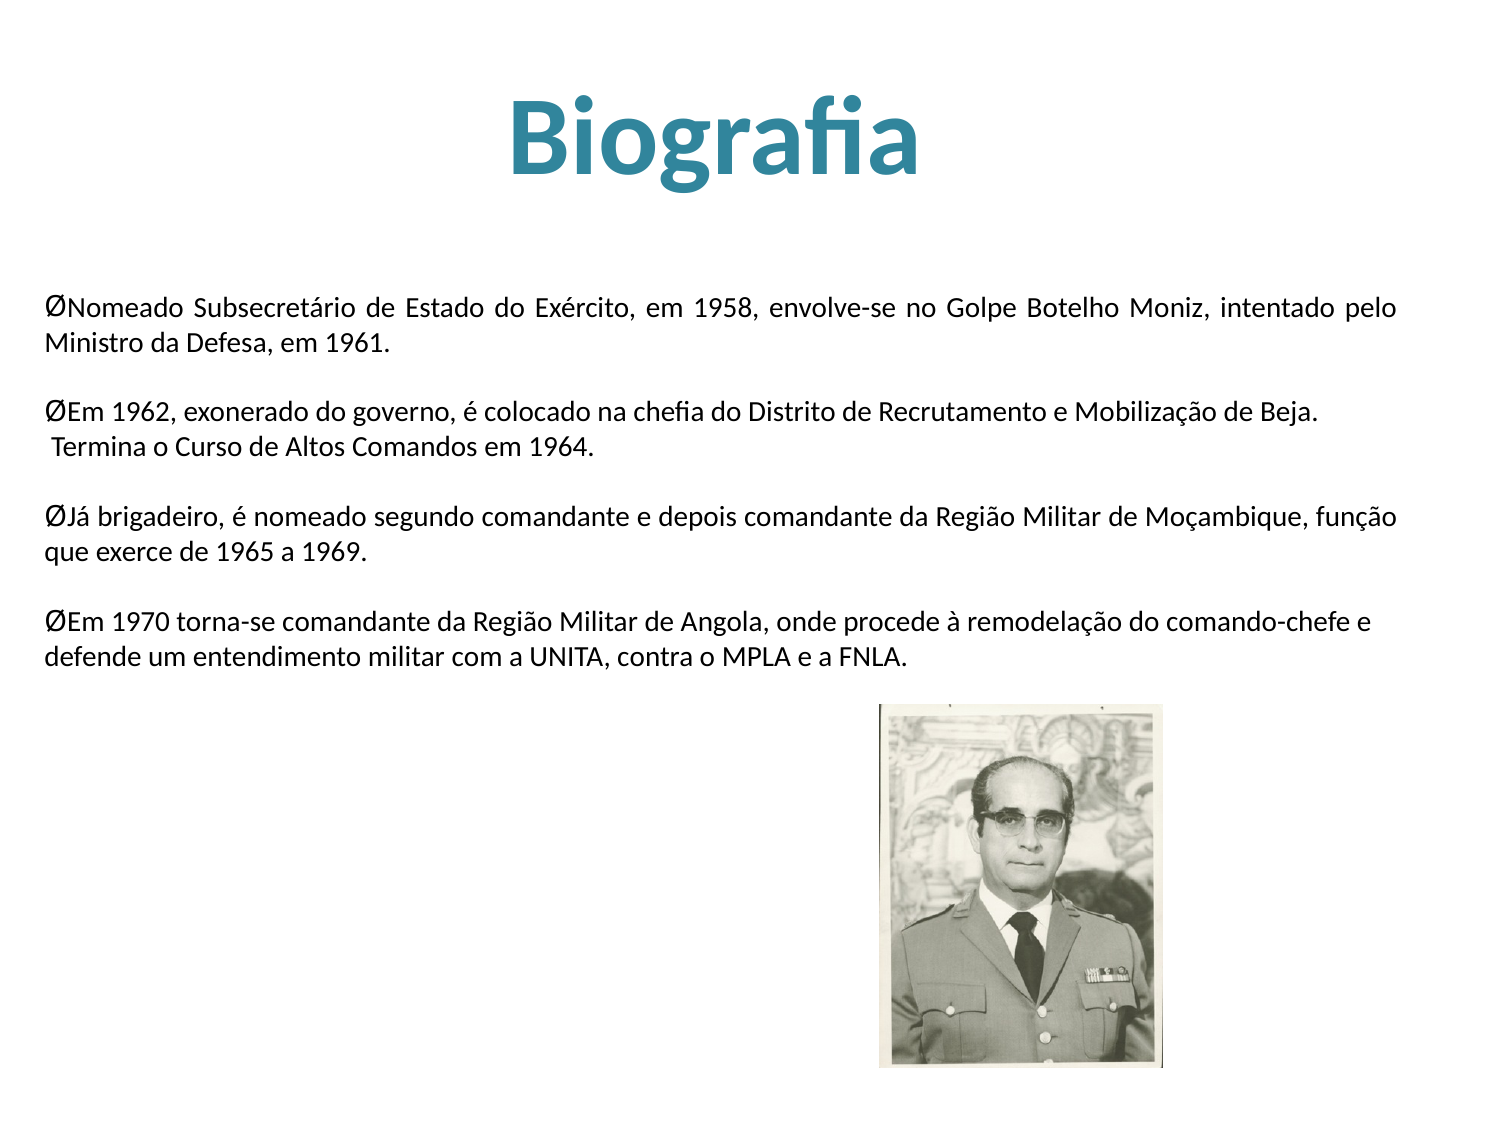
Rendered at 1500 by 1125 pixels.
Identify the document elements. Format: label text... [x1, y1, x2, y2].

text_box Biografia [493, 55, 938, 205]
picture [879, 704, 1163, 1068]
text_box Nomeado Subsecretário de Estado do Exército, em 1958, envolve-se no Golpe Botelho Moniz, intentado pelo Ministro da Defesa, em 1961. Em 1962, exonerado do governo, é colocado na chefia do Distrito de Recrutamento e Mobilização de Beja. Termina o Curso de Altos Comandos em 1964. Já brigadeiro, é nomeado segundo comandante e depois comandante da Região Militar de Moçambique, função que exerce de 1965 a 1969. Em 1970 torna-se comandante da Região Militar de Angola, onde procede à remodelação do comando-chefe e defende um entendimento militar com a UNITA, contra o MPLA e a FNLA. [29, 280, 1430, 685]
